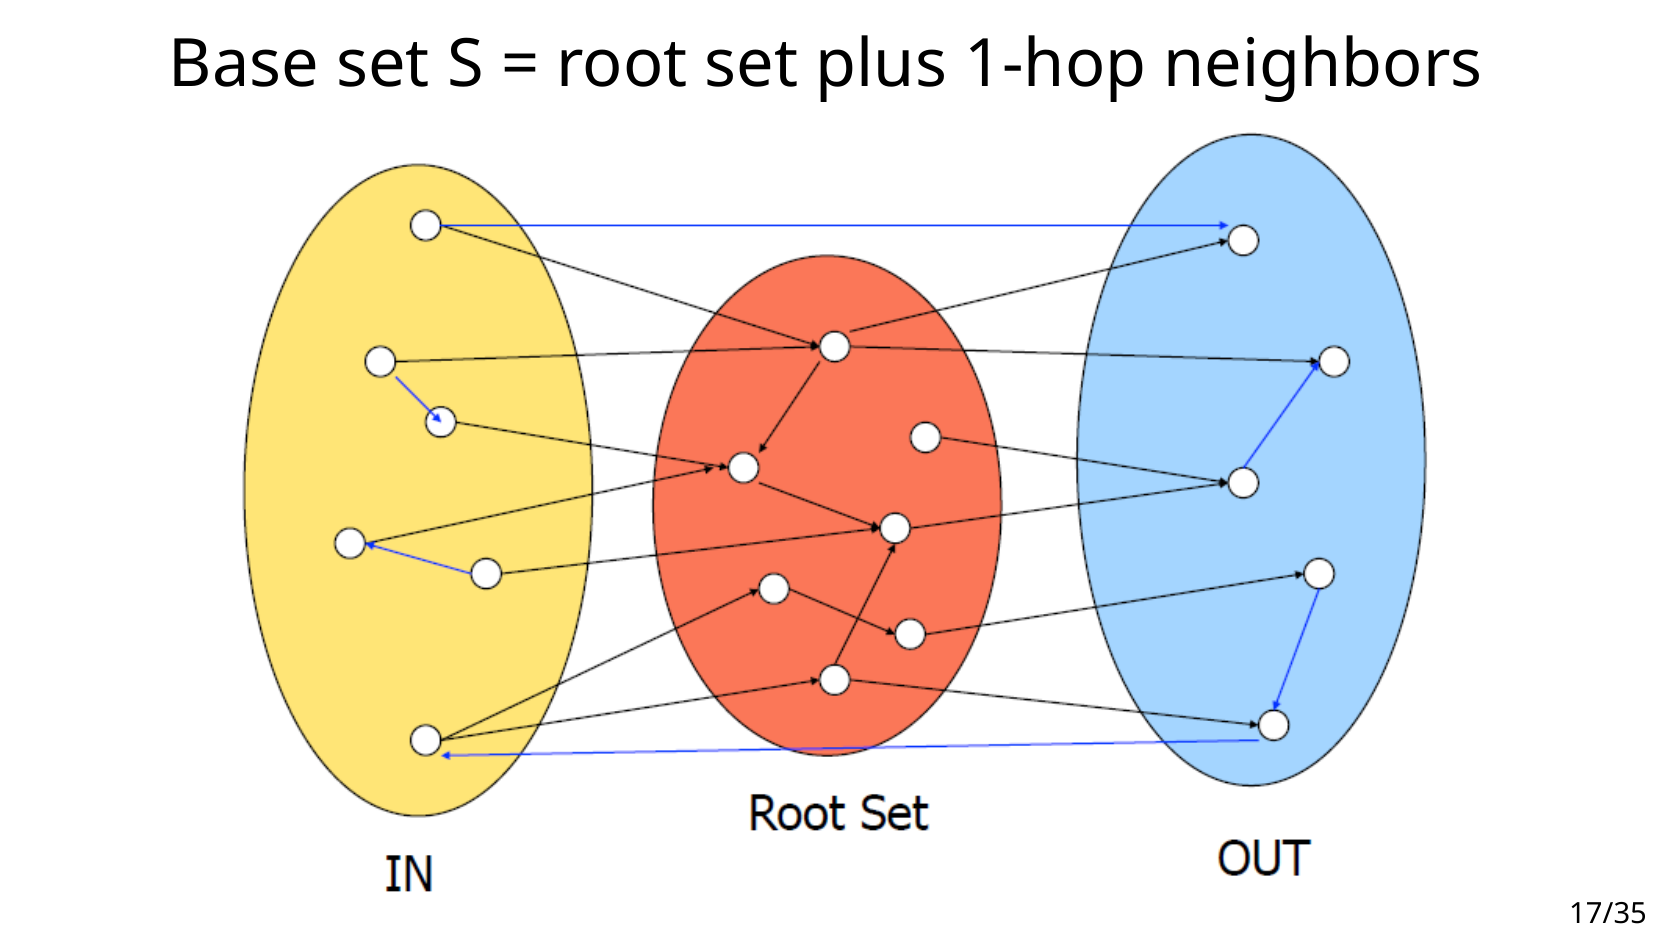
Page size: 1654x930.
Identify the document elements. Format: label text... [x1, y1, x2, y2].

picture [199, 119, 1546, 900]
title Base set S = root set plus 1-hop neighbors [0, 1, 1653, 120]
